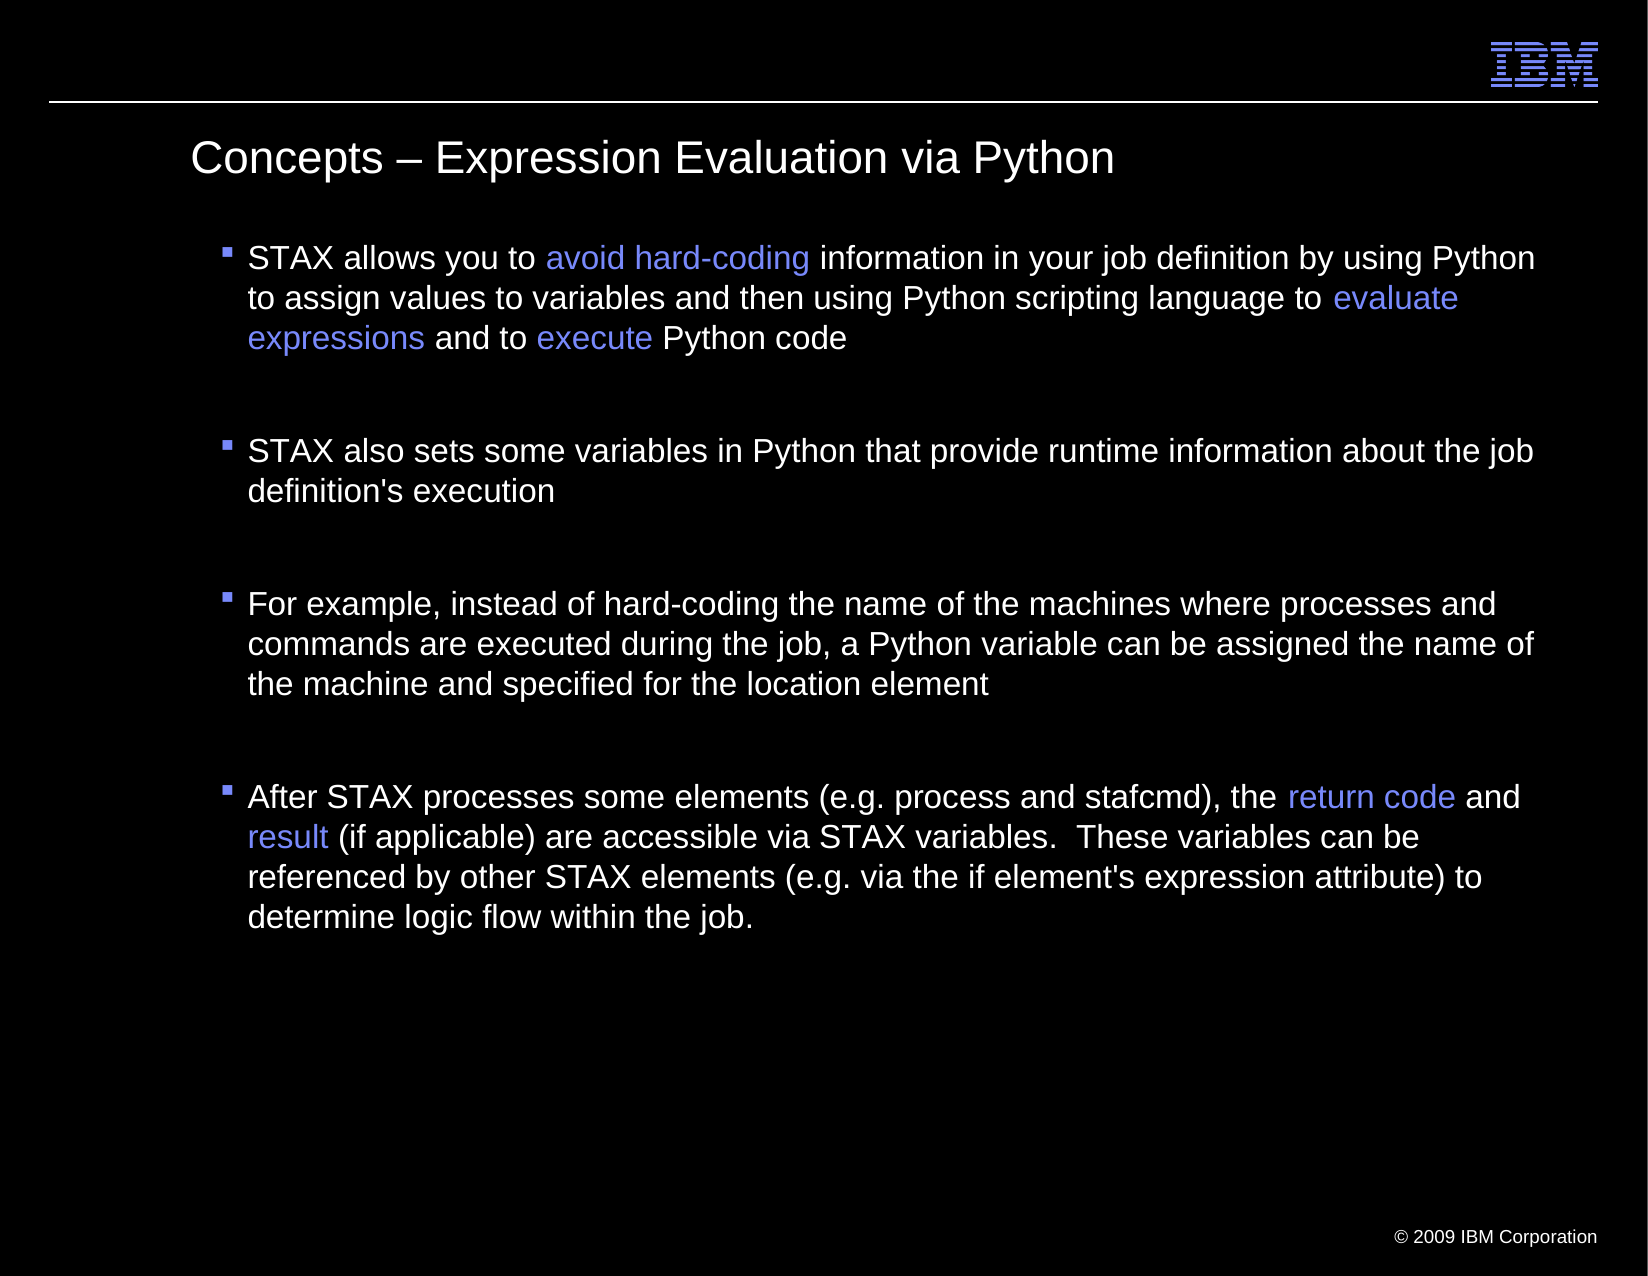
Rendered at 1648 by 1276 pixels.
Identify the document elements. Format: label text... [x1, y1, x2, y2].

text_box STAX allows you to avoid hard-coding information in your job definition by using Python to assign values to variables and then using Python scripting language to evaluate expressions and to execute Python code STAX also sets some variables in Python that provide runtime information about the job definition's execution For example, instead of hard-coding the name of the machines where processes and commands are executed during the job, a Python variable can be assigned the name of the machine and specified for the location element After STAX processes some elements (e.g. process and stafcmd), the return code and result (if applicable) are accessible via STAX variables. These variables can be referenced by other STAX elements (e.g. via the if element's expression attribute) to determine logic flow within the job. [219, 236, 1570, 935]
title Concepts – Expression Evaluation via Python [173, 125, 1648, 219]
picture [1491, 42, 1598, 87]
